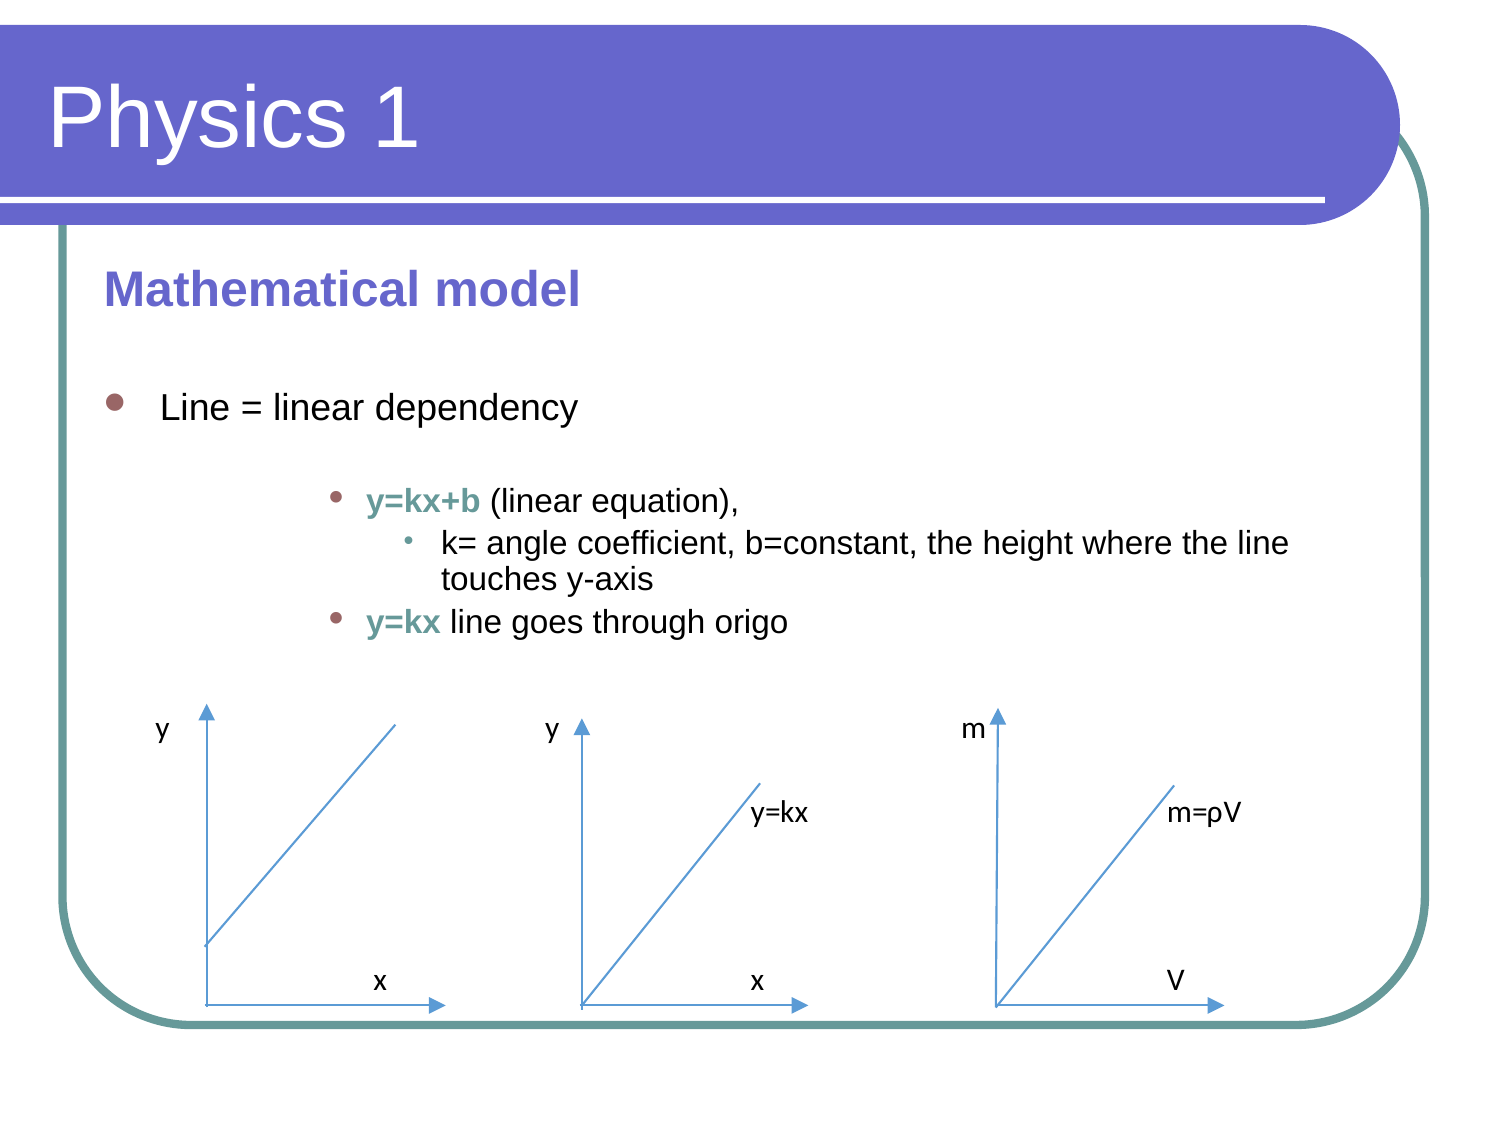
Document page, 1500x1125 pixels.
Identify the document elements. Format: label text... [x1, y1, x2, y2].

picture [538, 669, 856, 1049]
picture [149, 669, 479, 1049]
picture [954, 669, 1272, 1049]
list Mathematical model Line = linear dependency y=kx+b (linear equation), k= angle coefficient, b=constant, the height where the line touches y-axis y=kx line goes through origo [88, 255, 1389, 981]
title Physics 1 [32, 37, 1347, 188]
